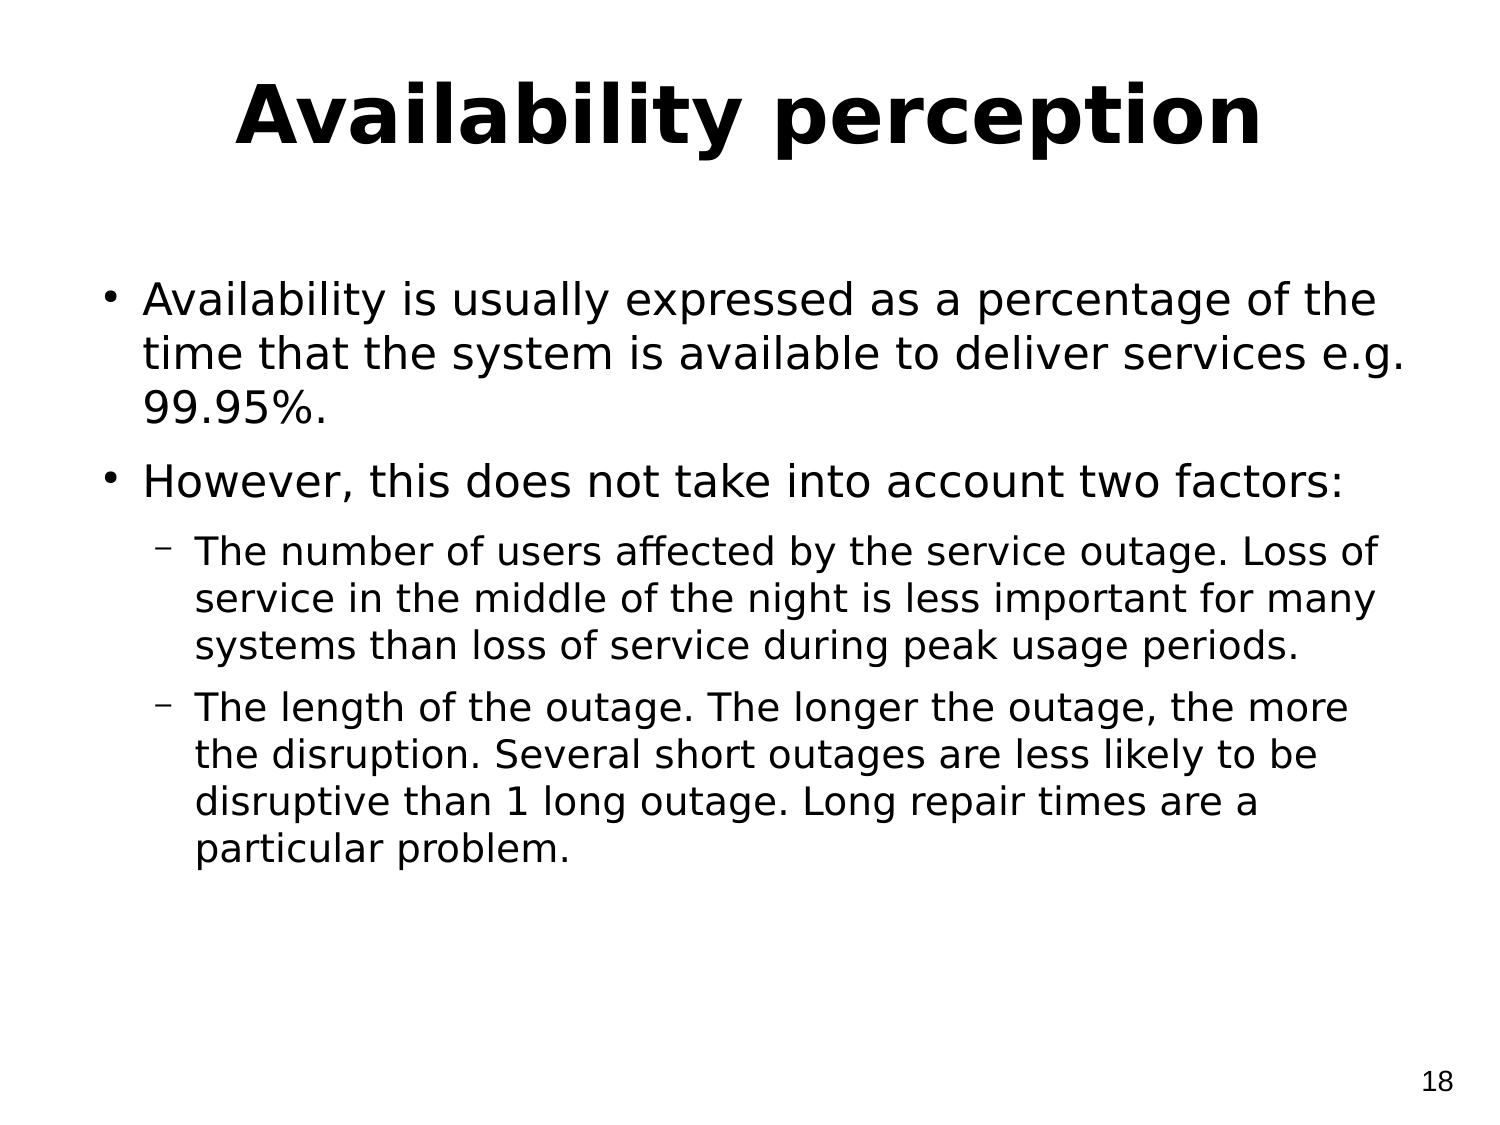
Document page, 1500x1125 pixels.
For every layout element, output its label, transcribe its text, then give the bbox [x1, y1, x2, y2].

title Availability perception [75, 44, 1425, 177]
list Availability is usually expressed as a percentage of the time that the system is available to deliver services e.g. 99.95%. However, this does not take into account two factors: The number of users affected by the service outage. Loss of service in the middle of the night is less important for many systems than loss of service during peak usage periods. The length of the outage. The longer the outage, the more the disruption. Several short outages are less likely to be disruptive than 1 long outage. Long repair times are a particular problem. [75, 263, 1425, 916]
